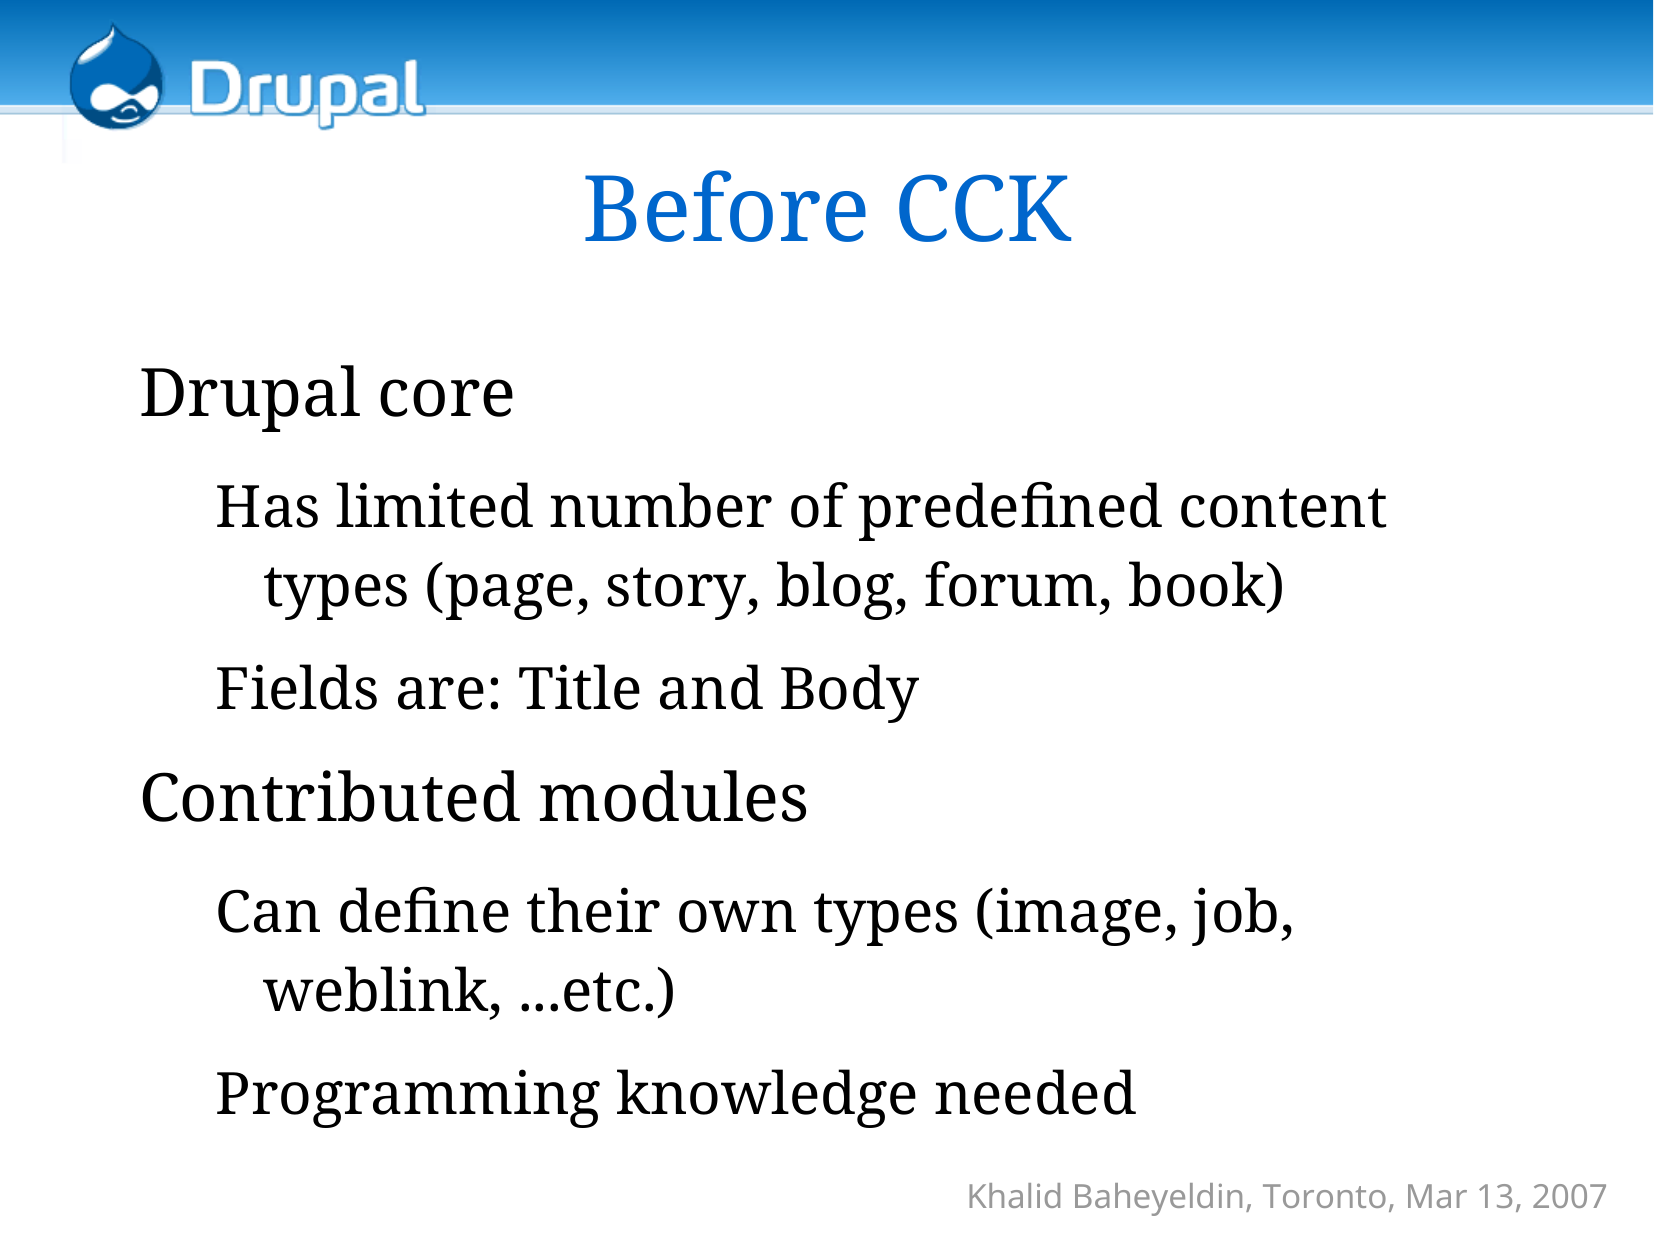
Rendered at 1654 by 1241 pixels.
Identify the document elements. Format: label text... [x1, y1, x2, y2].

list Drupal core Has limited number of predefined content types (page, story, blog, forum, book) Fields are: Title and Body Contributed modules Can define their own types (image, job, weblink, ...etc.) Programming knowledge needed [121, 344, 1533, 1127]
picture [0, 0, 1654, 1241]
title Before CCK [121, 102, 1533, 311]
